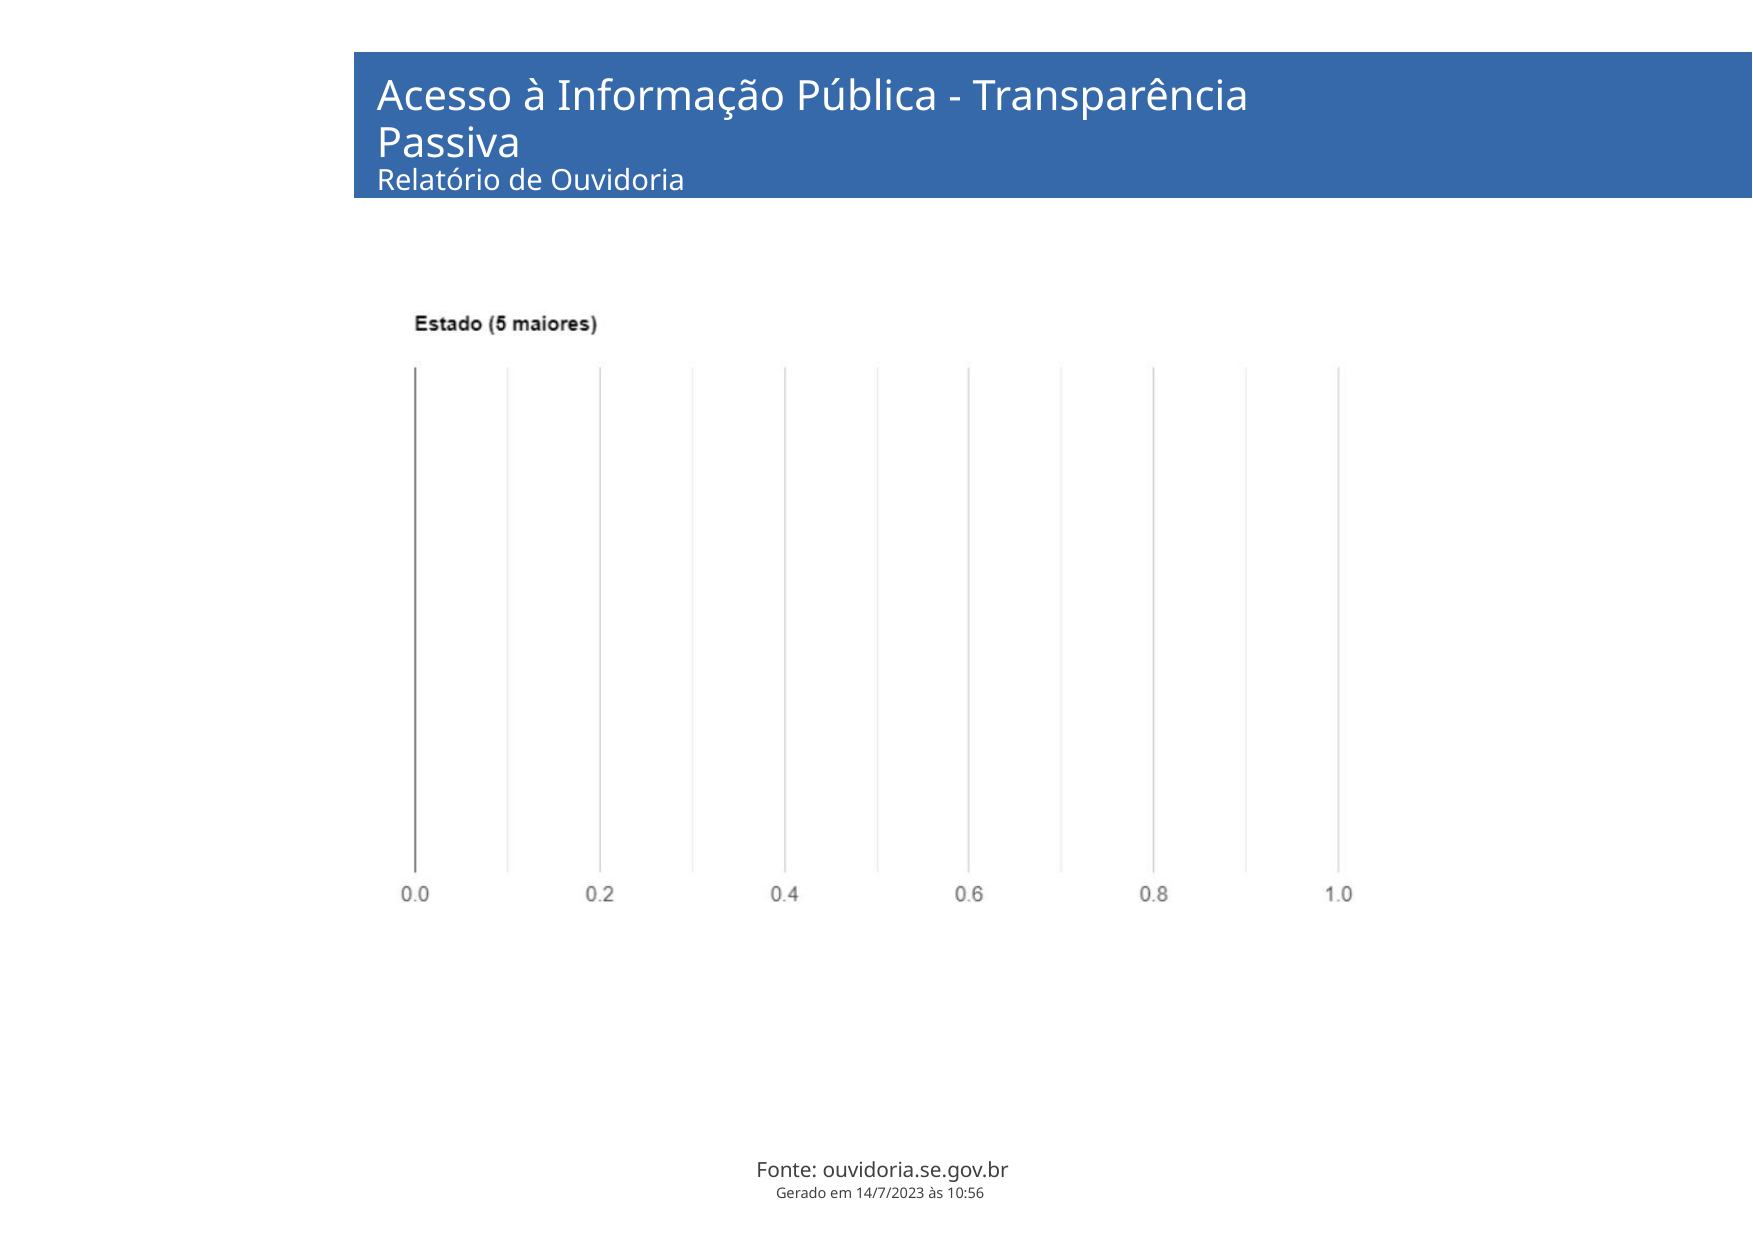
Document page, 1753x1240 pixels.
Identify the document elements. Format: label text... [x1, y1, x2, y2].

text_box Acesso à Informação Pública - Transparência Passiva Relatório de Ouvidoria EMSETUR - Junho a Junho de 2023 [376, 72, 1403, 228]
text_box [354, 52, 1752, 198]
text_box [155, 211, 1599, 1028]
text_box Fonte: ouvidoria.se.gov.br Gerado em 14/7/2023 às 10:56 [756, 1158, 1023, 1202]
